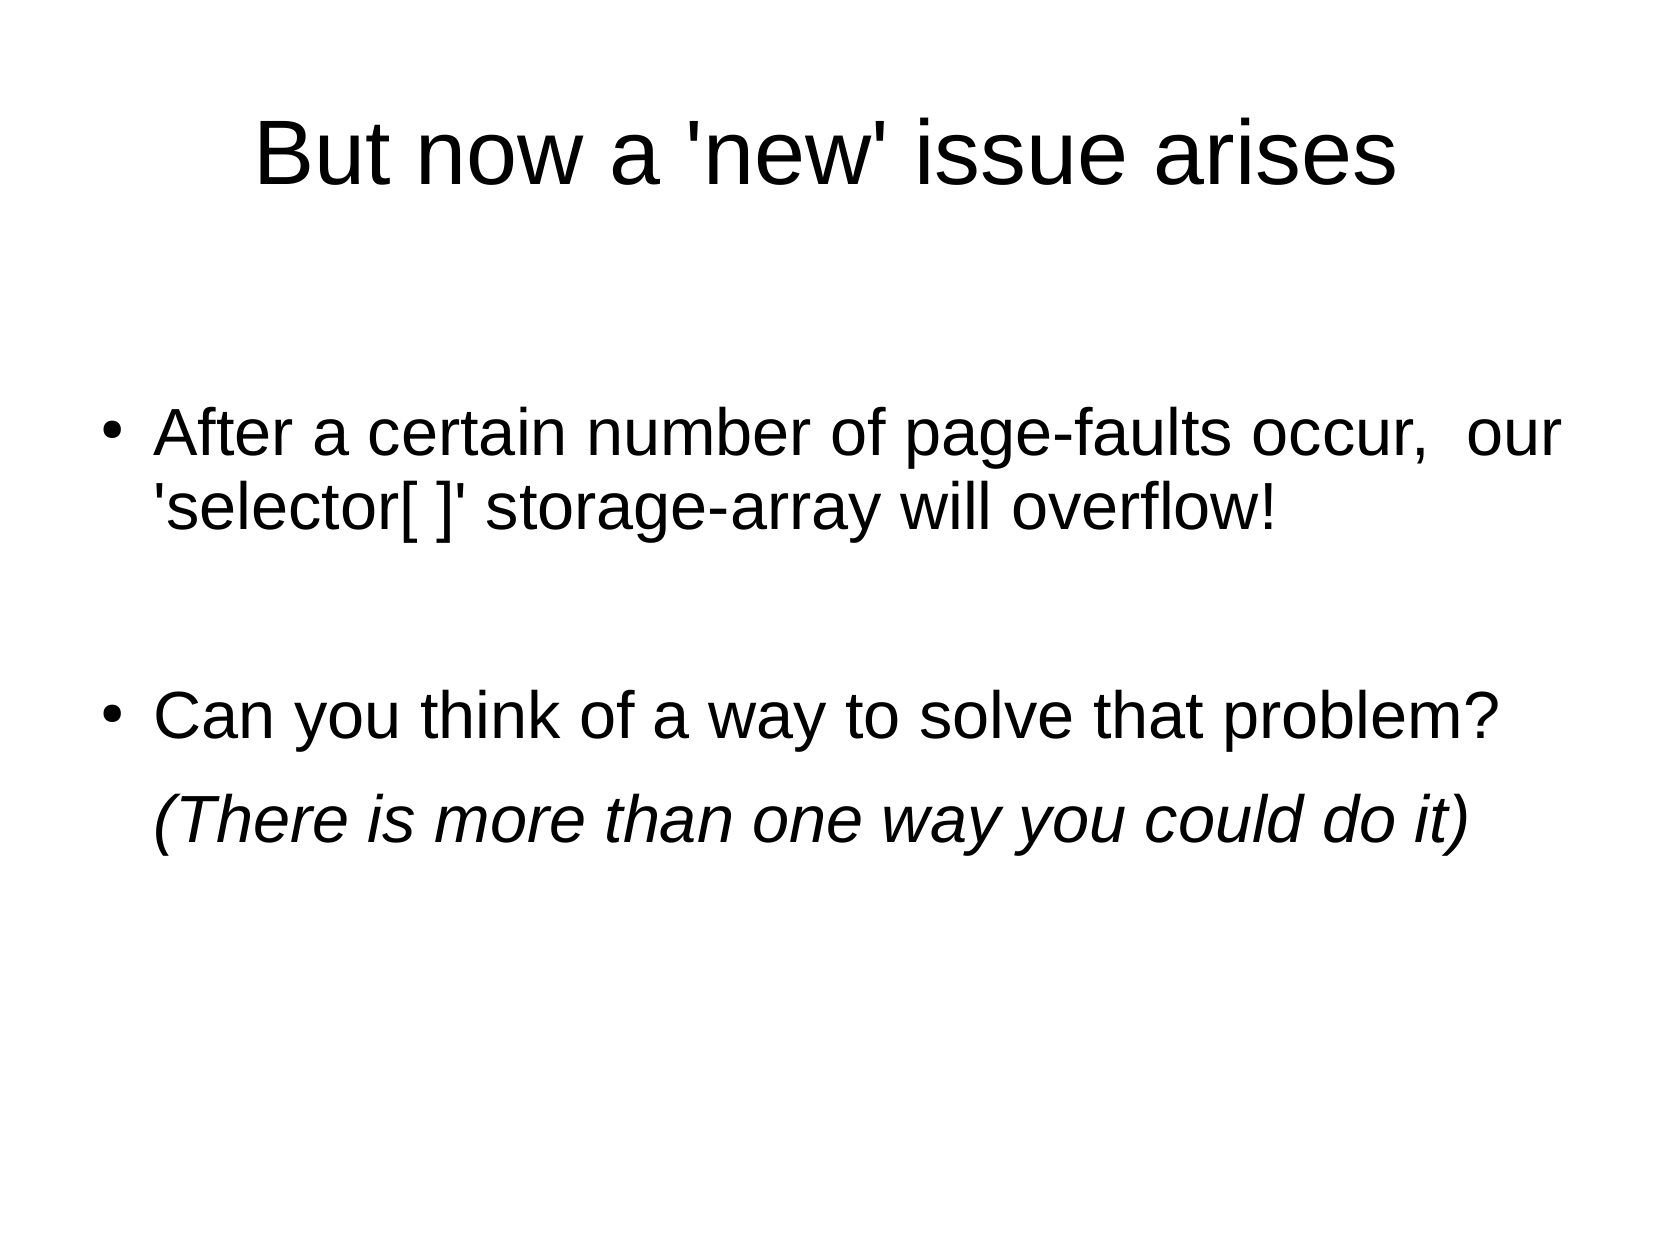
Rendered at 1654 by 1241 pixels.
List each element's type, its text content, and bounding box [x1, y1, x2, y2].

list After a certain number of page-faults occur, our 'selector[ ]' storage-array will overflow! Can you think of a way to solve that problem? (There is more than one way you could do it) [82, 290, 1571, 1094]
title But now a 'new' issue arises [82, 49, 1571, 257]
